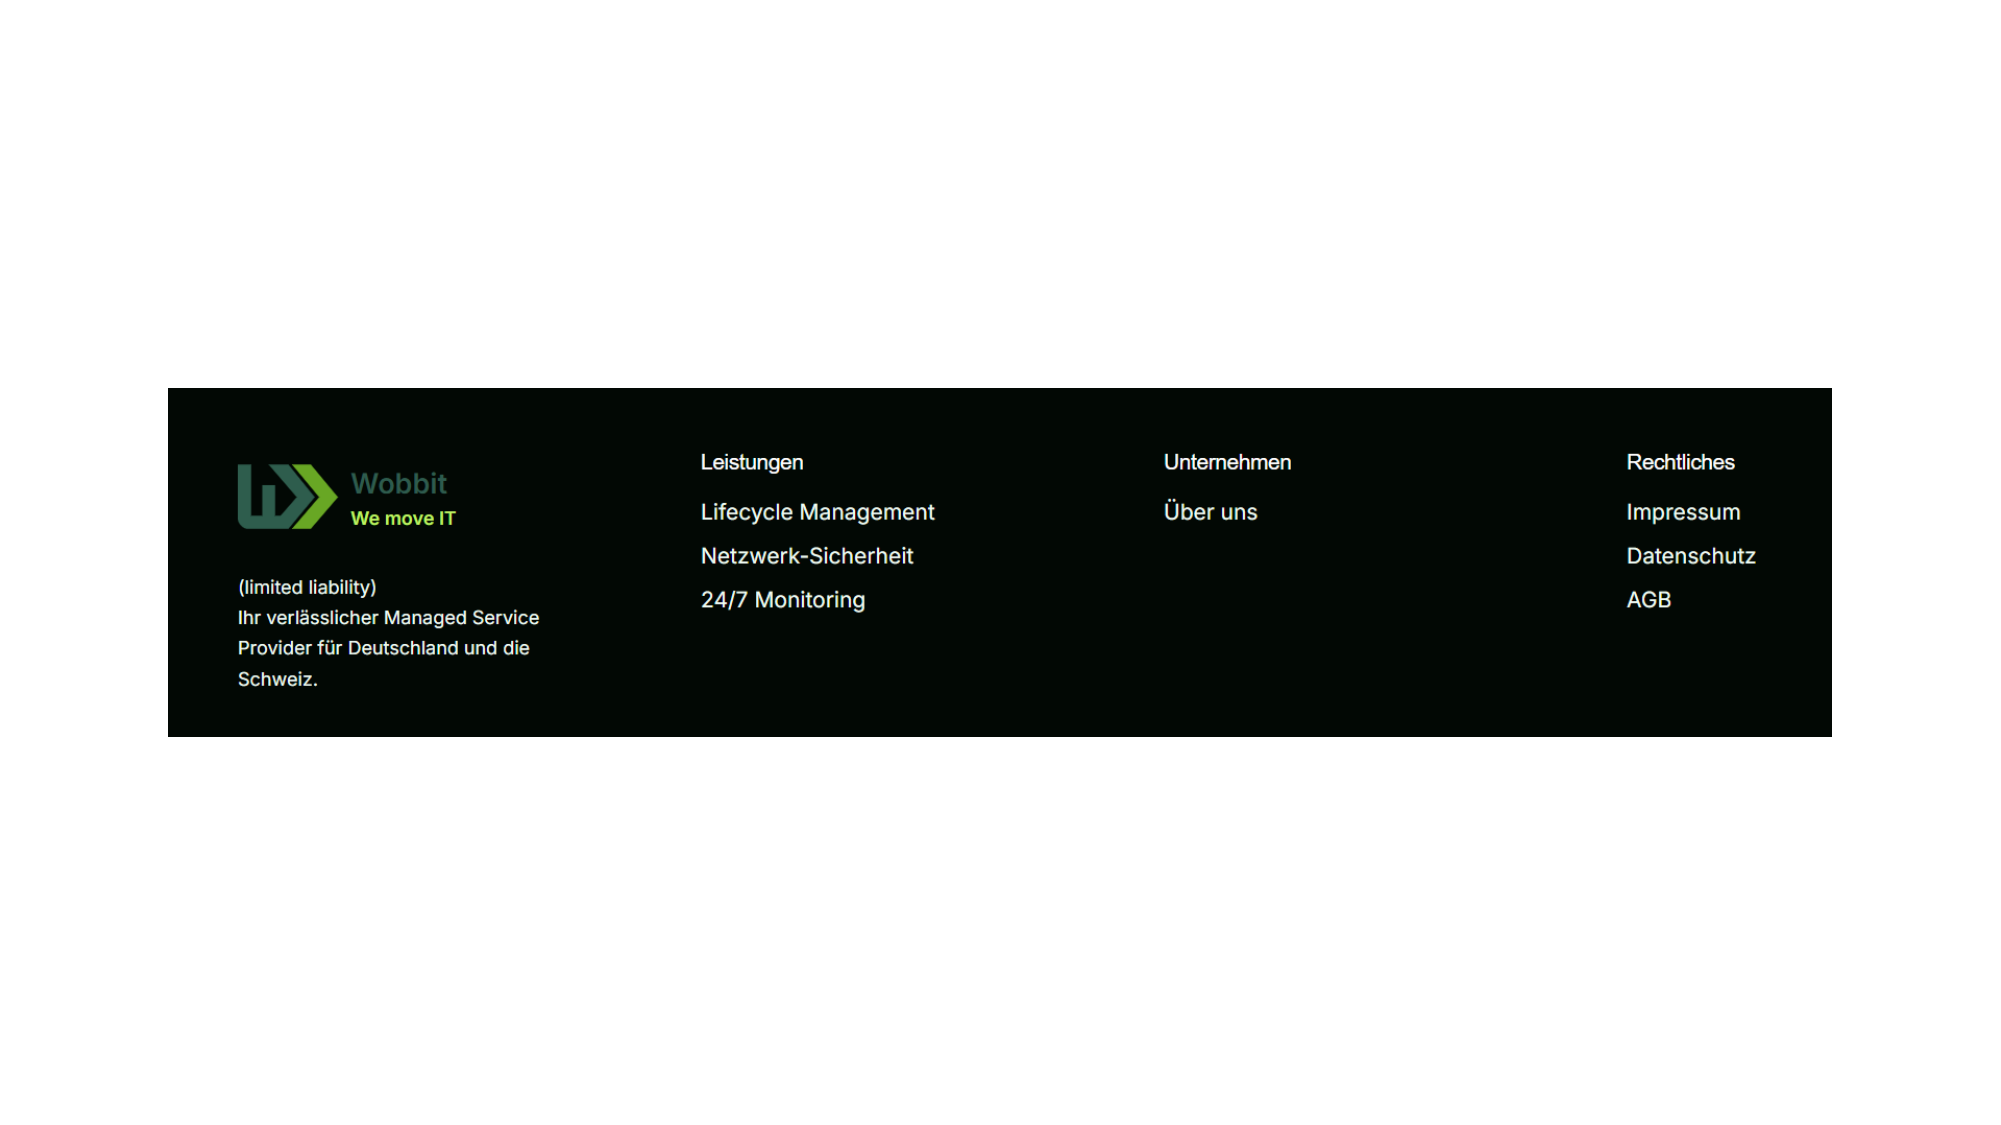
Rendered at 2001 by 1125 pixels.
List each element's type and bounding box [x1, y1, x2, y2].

picture [168, 388, 1832, 737]
